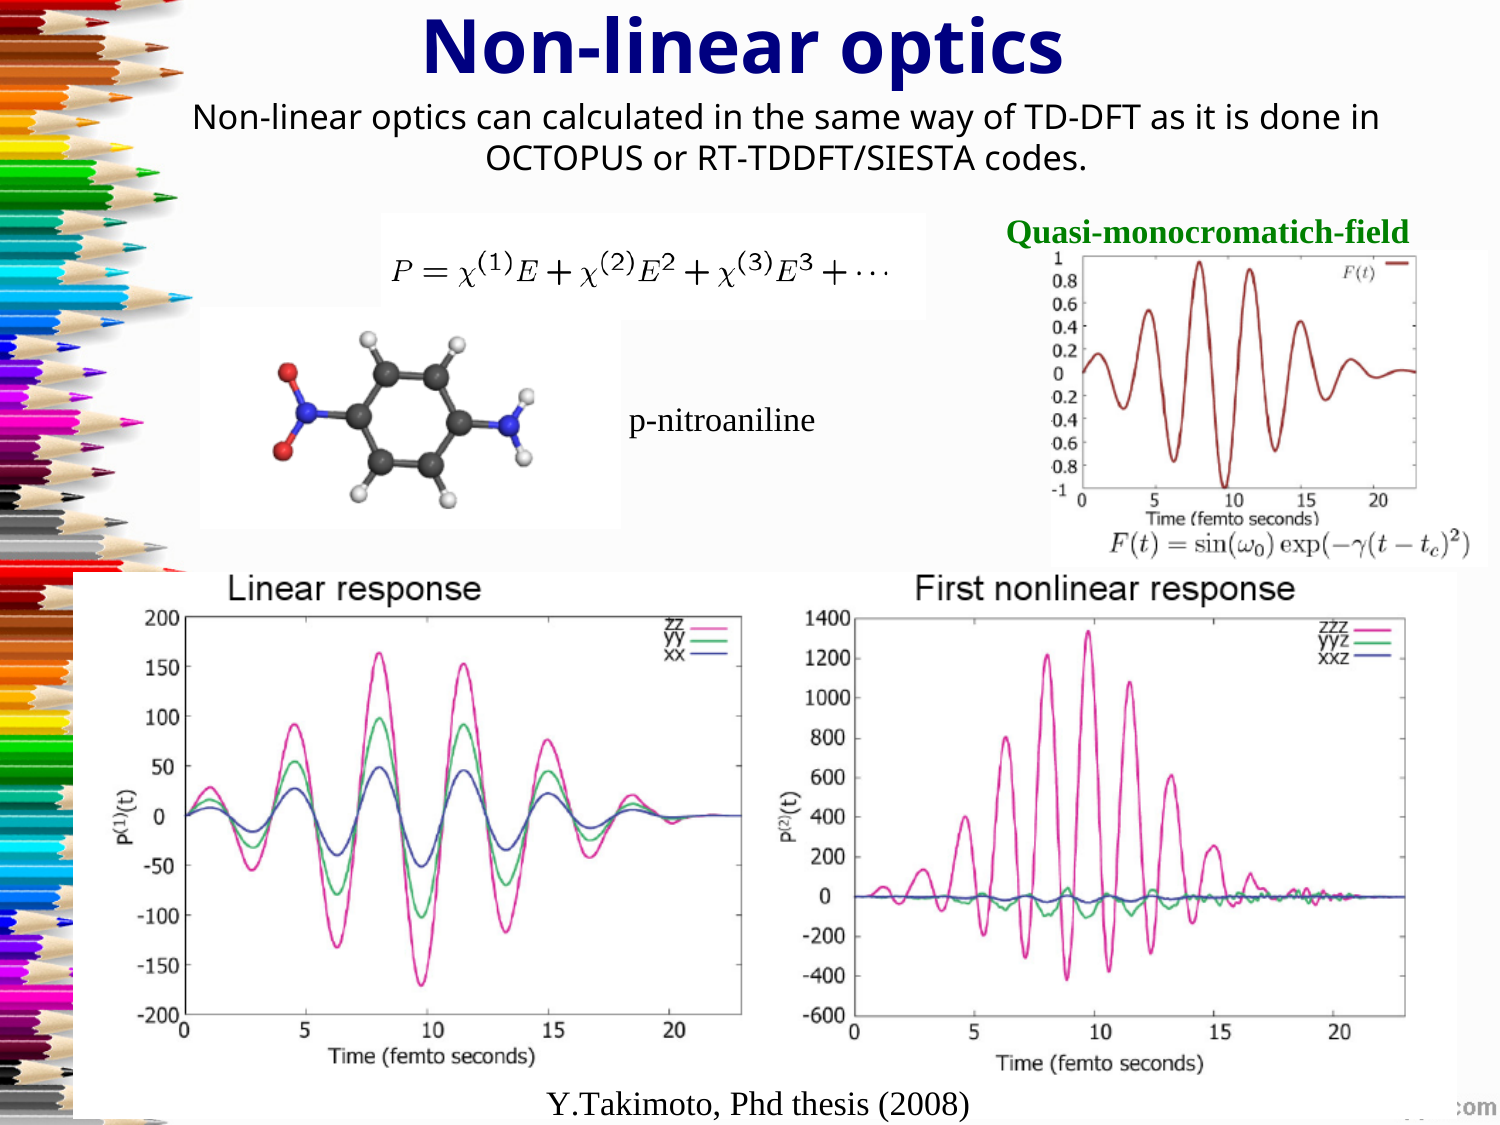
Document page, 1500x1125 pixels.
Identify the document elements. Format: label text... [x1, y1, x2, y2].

title Non-linear optics [68, 0, 1419, 100]
text_box Quasi-monocromatich-field [991, 202, 1461, 259]
text_box Non-linear optics can calculated in the same way of TD-DFT as it is done in OCTOPUS or RT-TDDFT/SIESTA codes. [177, 88, 1402, 225]
text_box Y.Takimoto, Phd thesis (2008) [522, 1073, 1034, 1125]
text_box p-nitroaniline [613, 389, 835, 446]
picture [0, 0, 1500, 1125]
